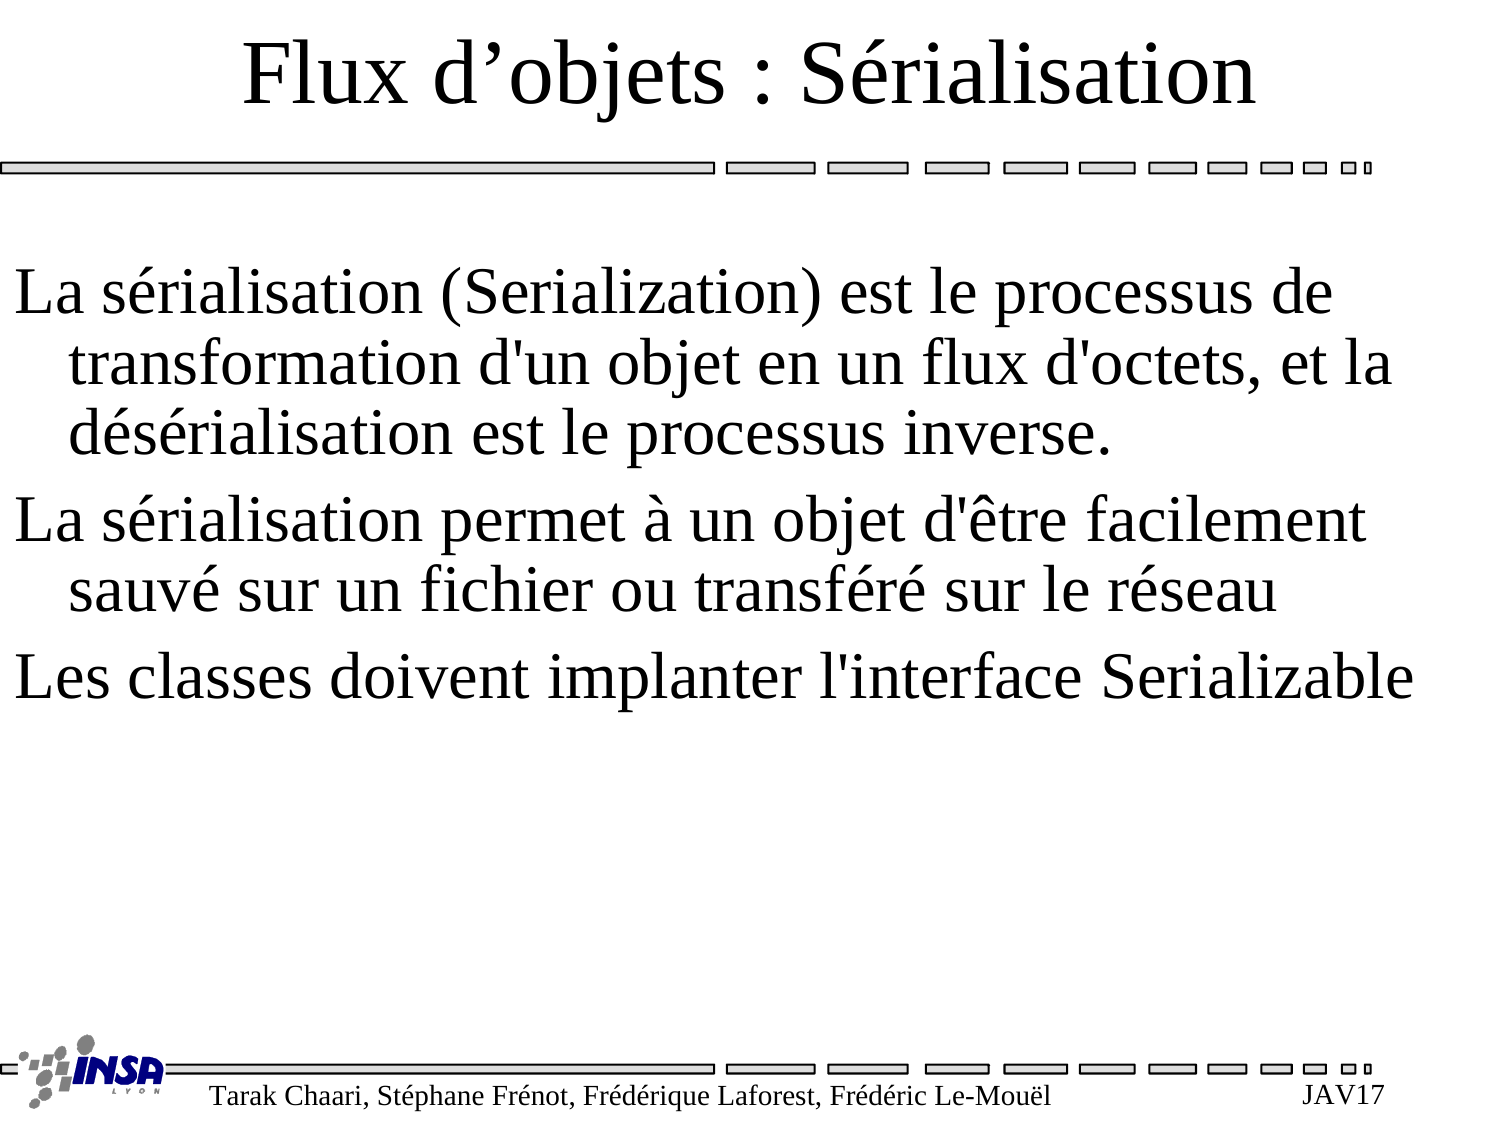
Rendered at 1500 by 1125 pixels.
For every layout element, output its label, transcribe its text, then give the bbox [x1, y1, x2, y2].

list La sérialisation (Serialization) est le processus de transformation d'un objet en un flux d'octets, et la désérialisation est le processus inverse. La sérialisation permet à un objet d'être facilement sauvé sur un fichier ou transféré sur le réseau Les classes doivent implanter l'interface Serializable [0, 249, 1475, 926]
title Flux d’objets : Sérialisation [0, 0, 1500, 151]
